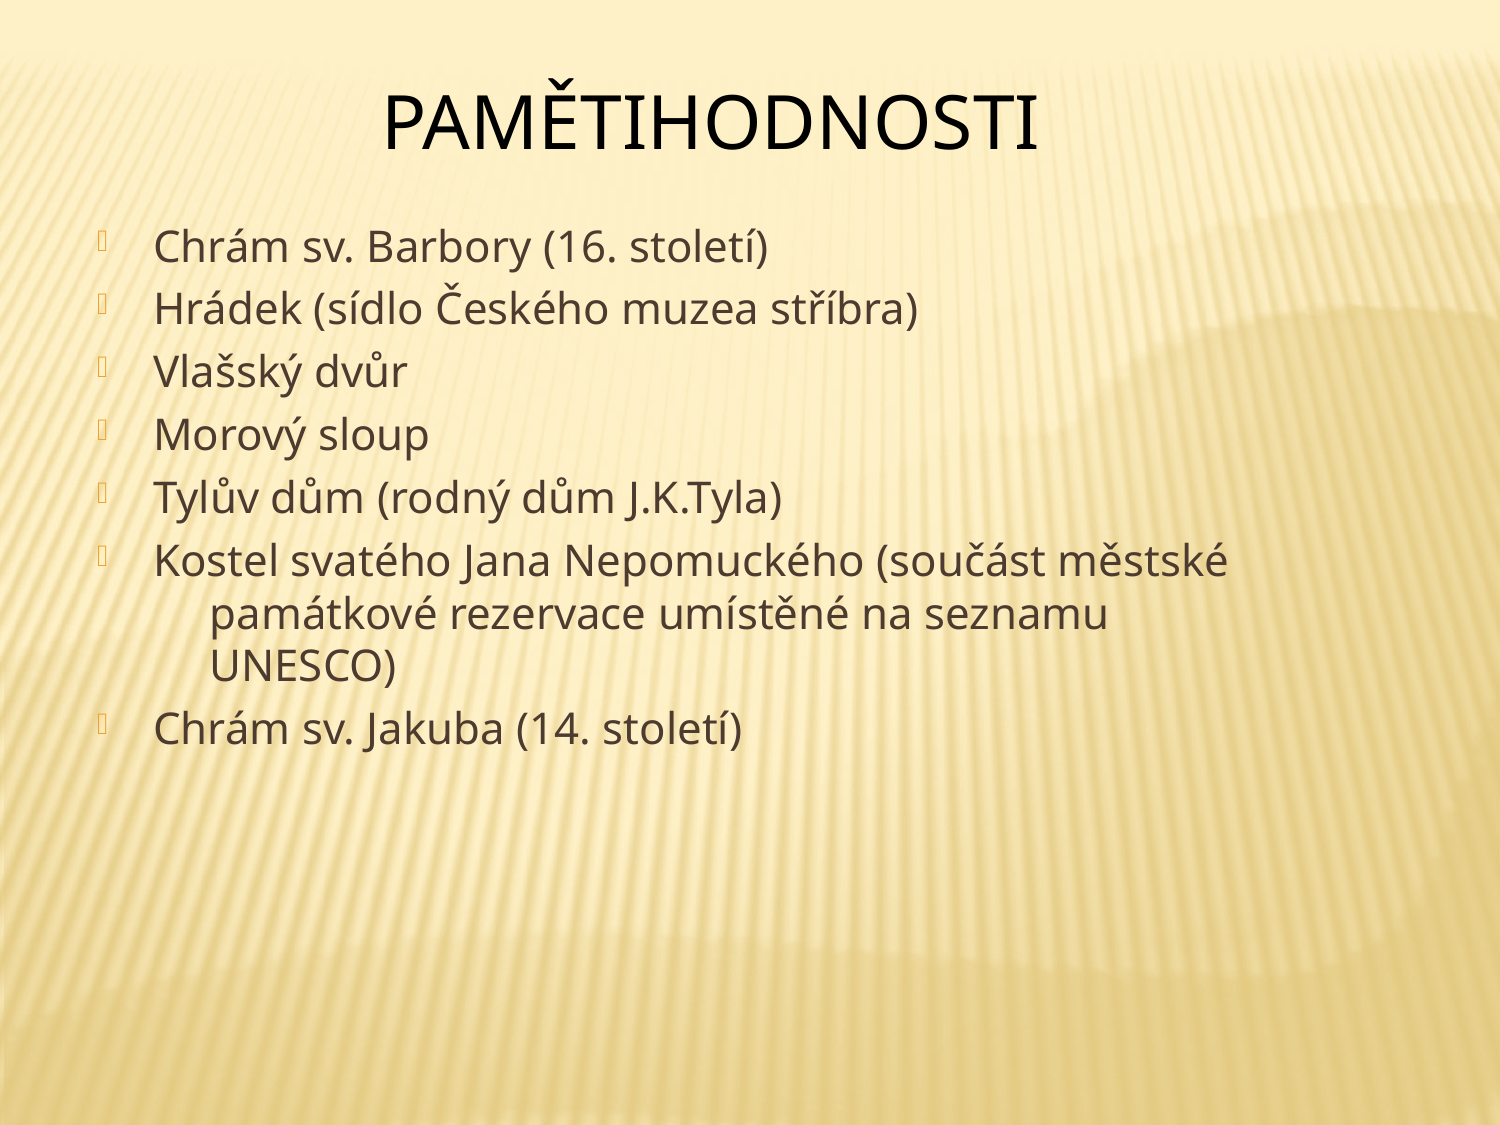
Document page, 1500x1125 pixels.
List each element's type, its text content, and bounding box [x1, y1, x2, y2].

title pamětihodnosti [117, 58, 1305, 182]
list Chrám sv. Barbory (16. století) Hrádek (sídlo Českého muzea stříbra) Vlašský dvůr Morový sloup Tylův dům (rodný dům J.K.Tyla) Kostel svatého Jana Nepomuckého (součást městské památkové rezervace umístěné na seznamu UNESCO) Chrám sv. Jakuba (14. století) [82, 210, 1270, 1006]
